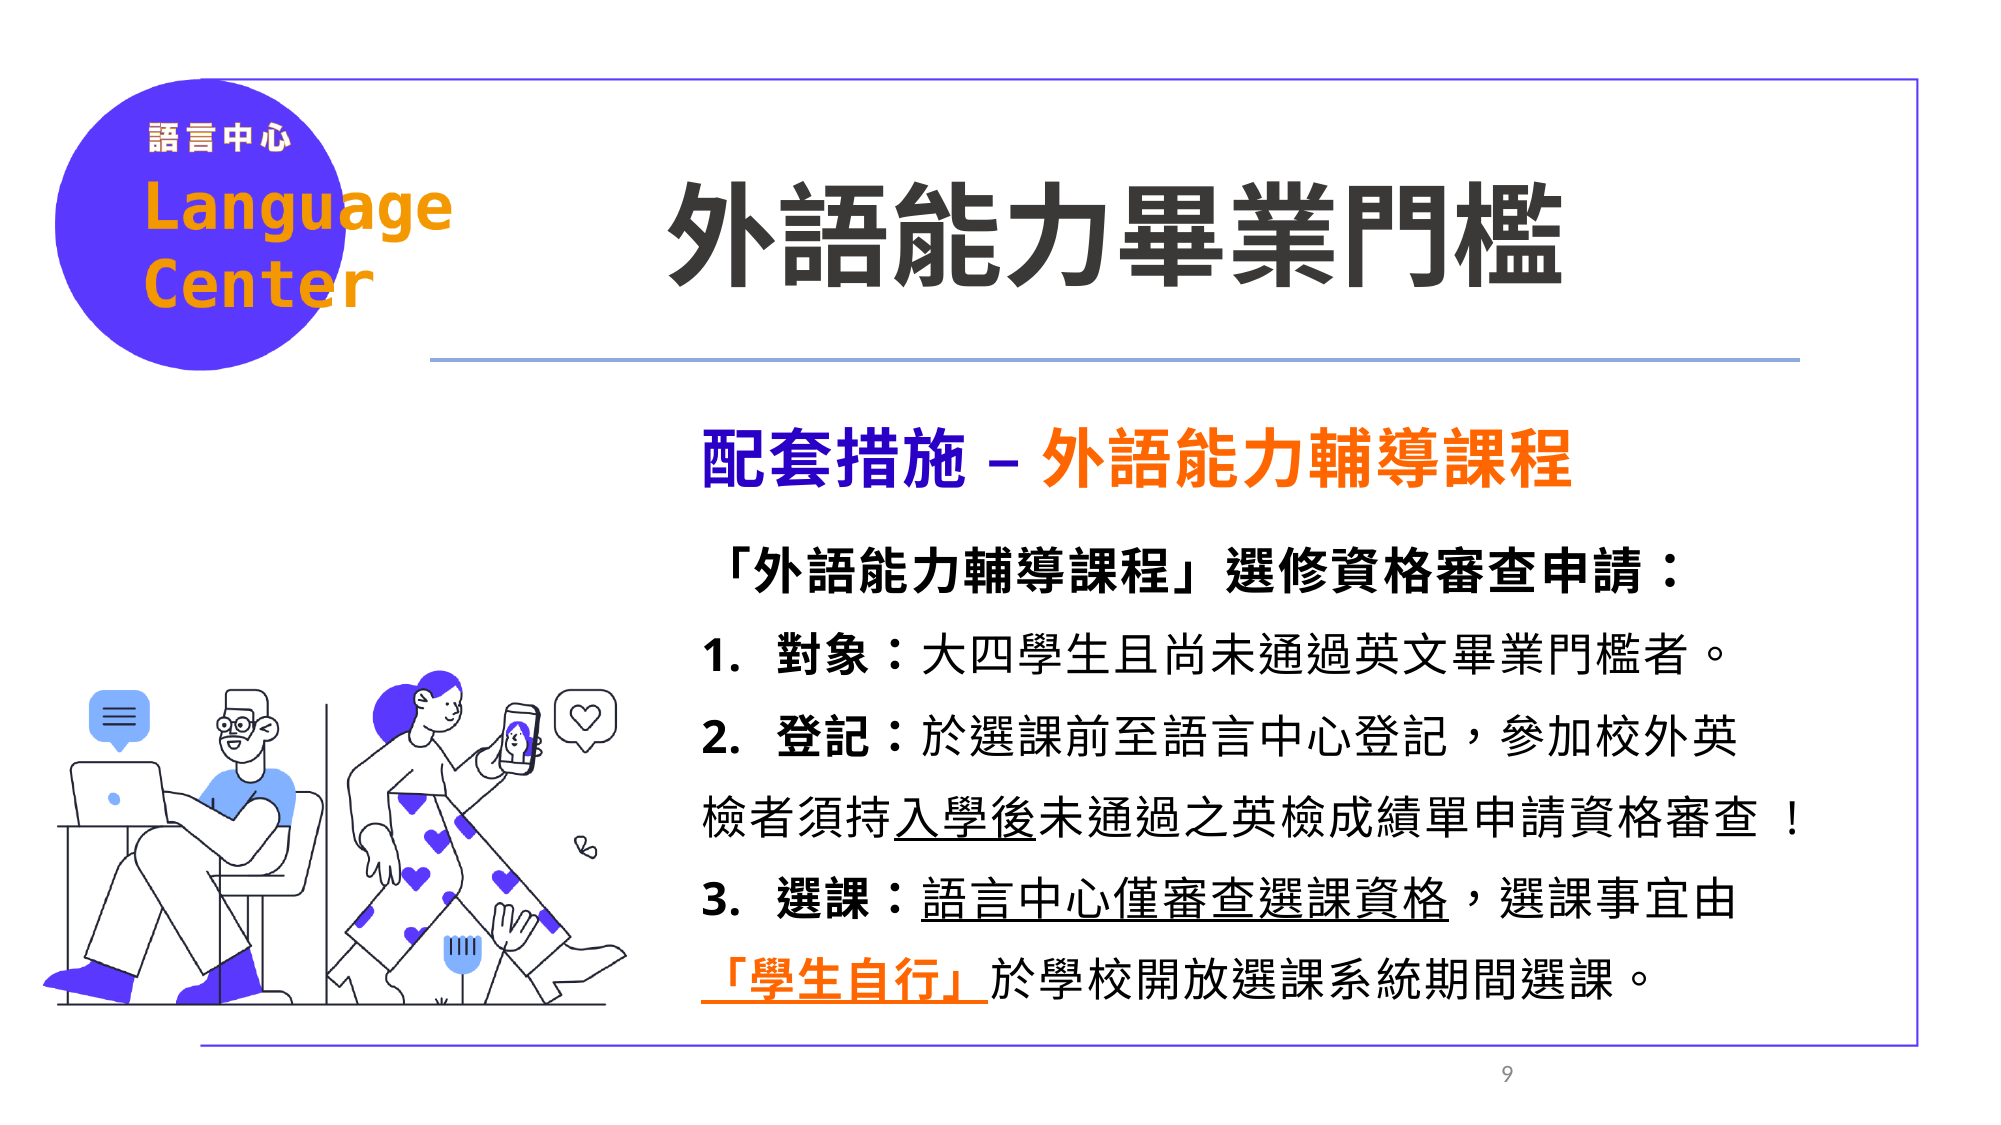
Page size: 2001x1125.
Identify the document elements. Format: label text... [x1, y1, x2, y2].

text_box 9 [1485, 1042, 1936, 1103]
picture [0, 0, 2000, 1125]
subtitle 配套措施 – 外語能力輔導課程 「外語能力輔導課程」選修資格審查申請： 對象：大四學生且尚未通過英文畢業門檻者。 登記：於選課前至語言中心登記，參加校外英 檢者須持入學後未通過之英檢成績單申請資格審查 ! 選課：語言中心僅審查選課資格，選課事宜由 「學生自行」於學校開放選課系統期間選課。 [686, 379, 1819, 1019]
title 外語能力畢業門檻 [365, 153, 1866, 310]
